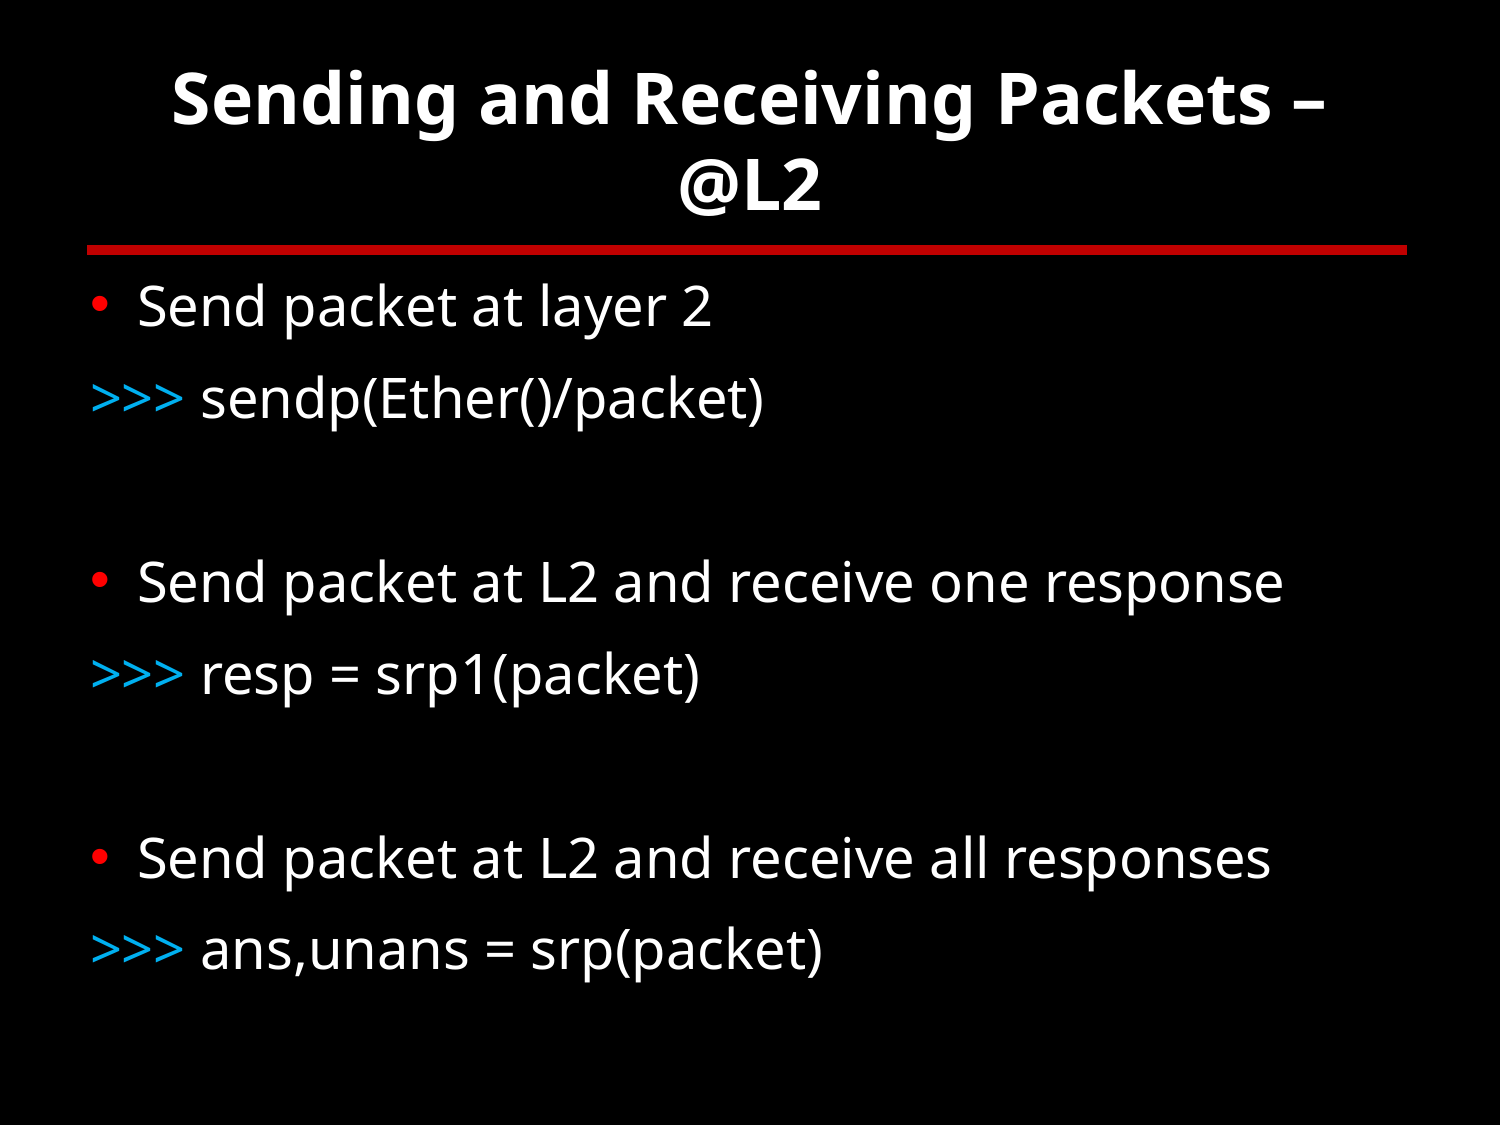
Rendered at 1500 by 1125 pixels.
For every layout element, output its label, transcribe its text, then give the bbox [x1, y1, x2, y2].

list Send packet at layer 2 >>> sendp(Ether()/packet) Send packet at L2 and receive one response >>> resp = srp1(packet) Send packet at L2 and receive all responses >>> ans,unans = srp(packet) [75, 262, 1425, 1005]
title Sending and Receiving Packets – @L2 [75, 45, 1425, 233]
